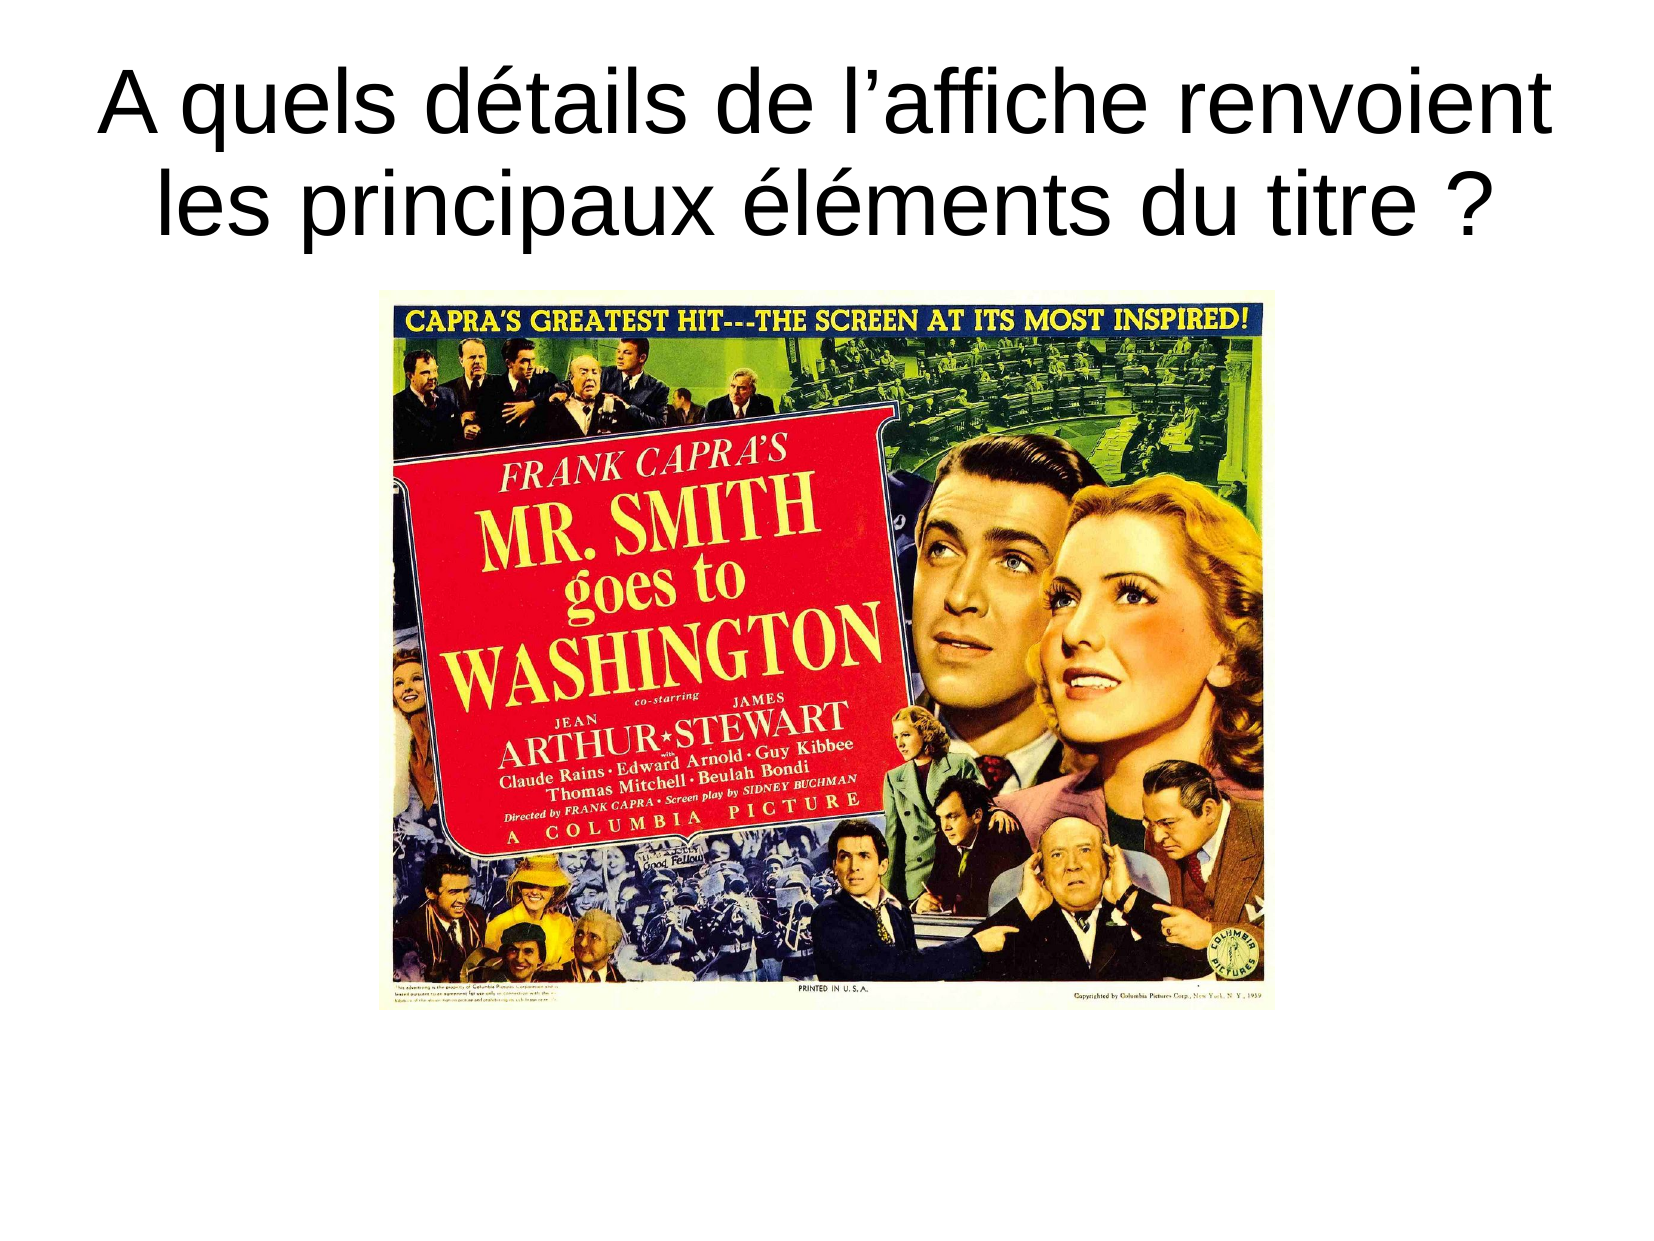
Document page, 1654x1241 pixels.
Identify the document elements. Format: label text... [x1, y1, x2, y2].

title A quels détails de l’affiche renvoient les principaux éléments du titre ? [82, 49, 1571, 257]
picture [379, 290, 1275, 1010]
